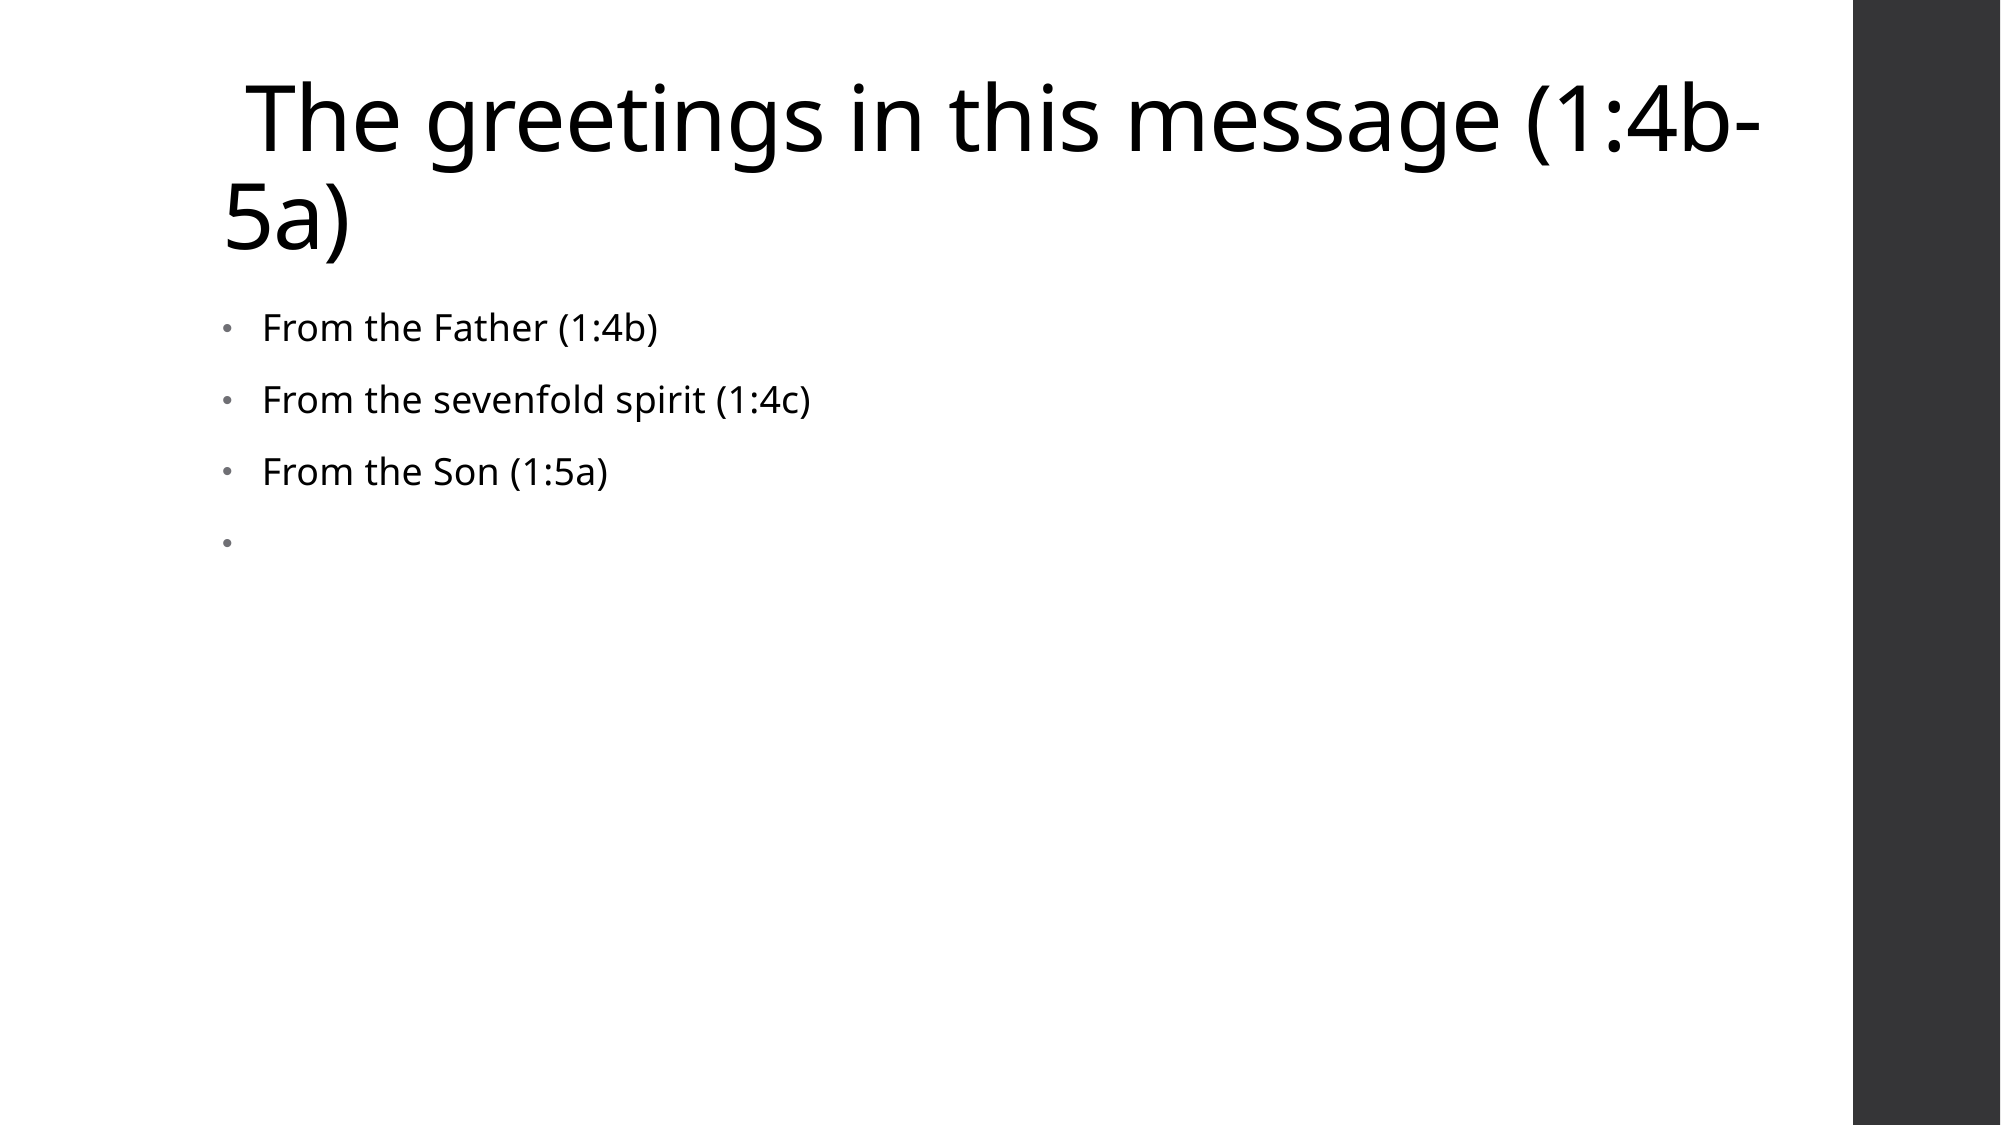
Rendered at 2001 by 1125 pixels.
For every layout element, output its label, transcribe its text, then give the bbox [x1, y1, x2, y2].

title The greetings in this message (1:4b-5a) [206, 60, 1797, 278]
list From the Father (1:4b) From the sevenfold spirit (1:4c) From the Son (1:5a) [206, 299, 1617, 1014]
